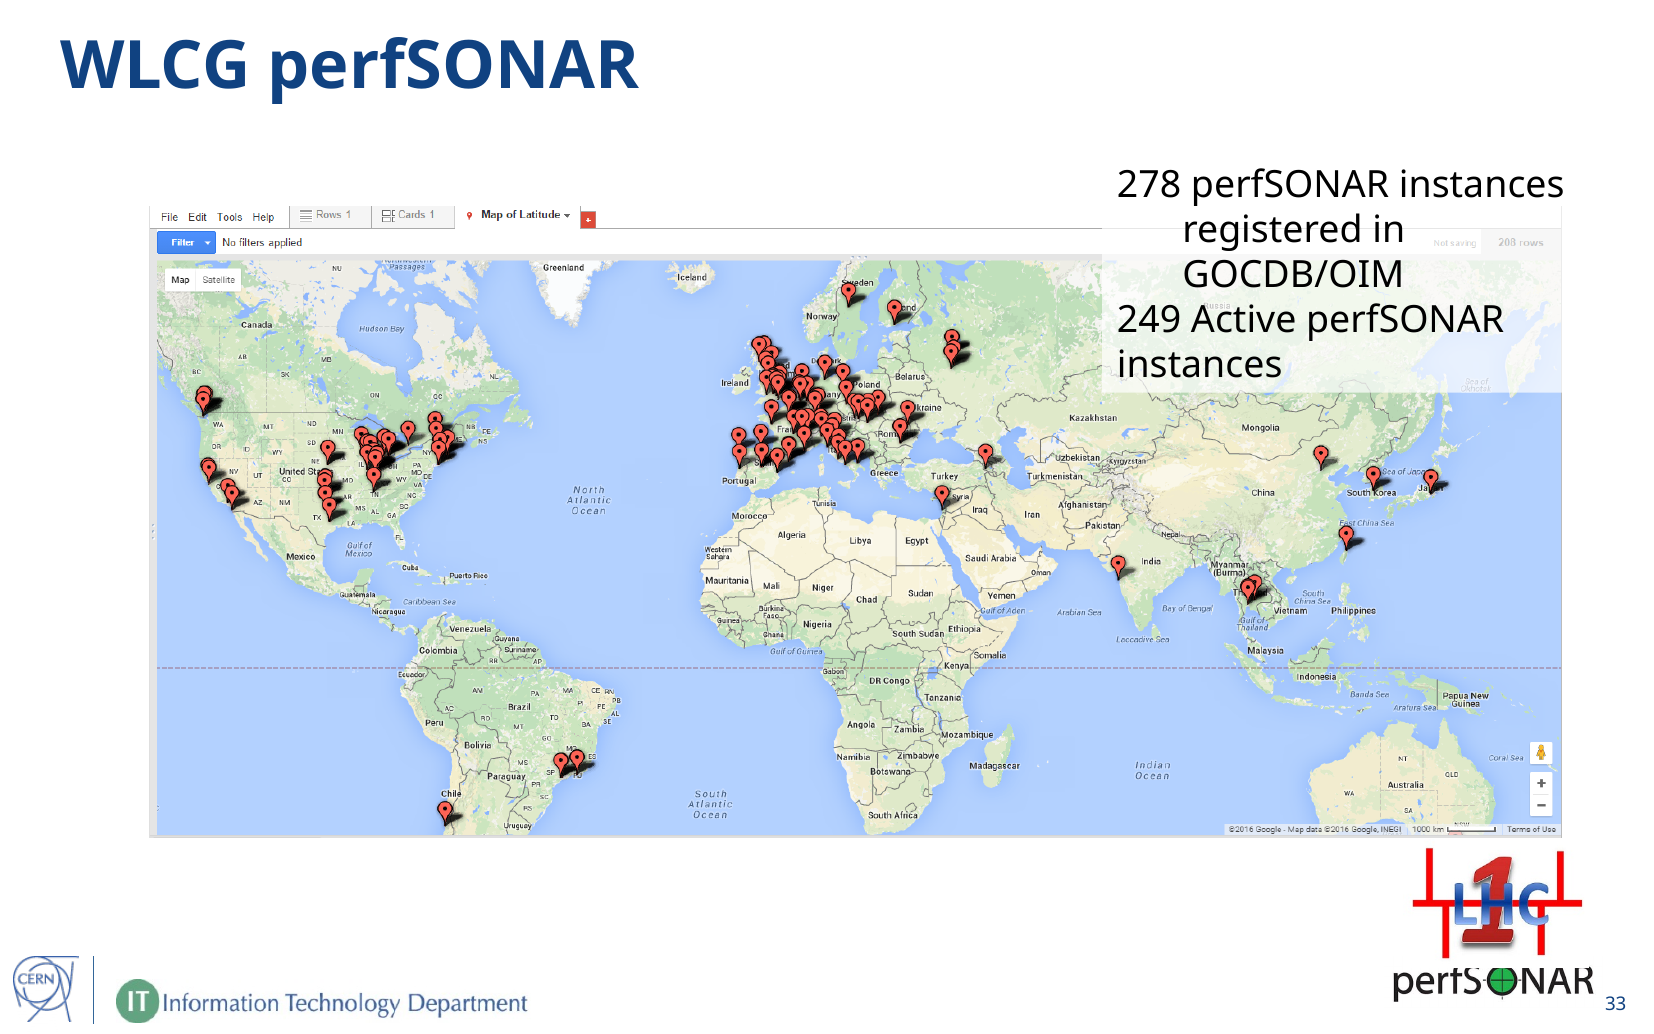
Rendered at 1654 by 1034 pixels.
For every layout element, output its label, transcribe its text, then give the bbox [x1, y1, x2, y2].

picture [116, 979, 788, 1023]
text_box 278 perfSONAR instances registered in GOCDB/OIM 249 Active perfSONAR instances [1102, 152, 1637, 393]
picture [149, 206, 1562, 838]
picture [13, 956, 79, 1032]
picture [1384, 839, 1603, 1008]
title WLCG perfSONAR [60, 0, 1528, 138]
